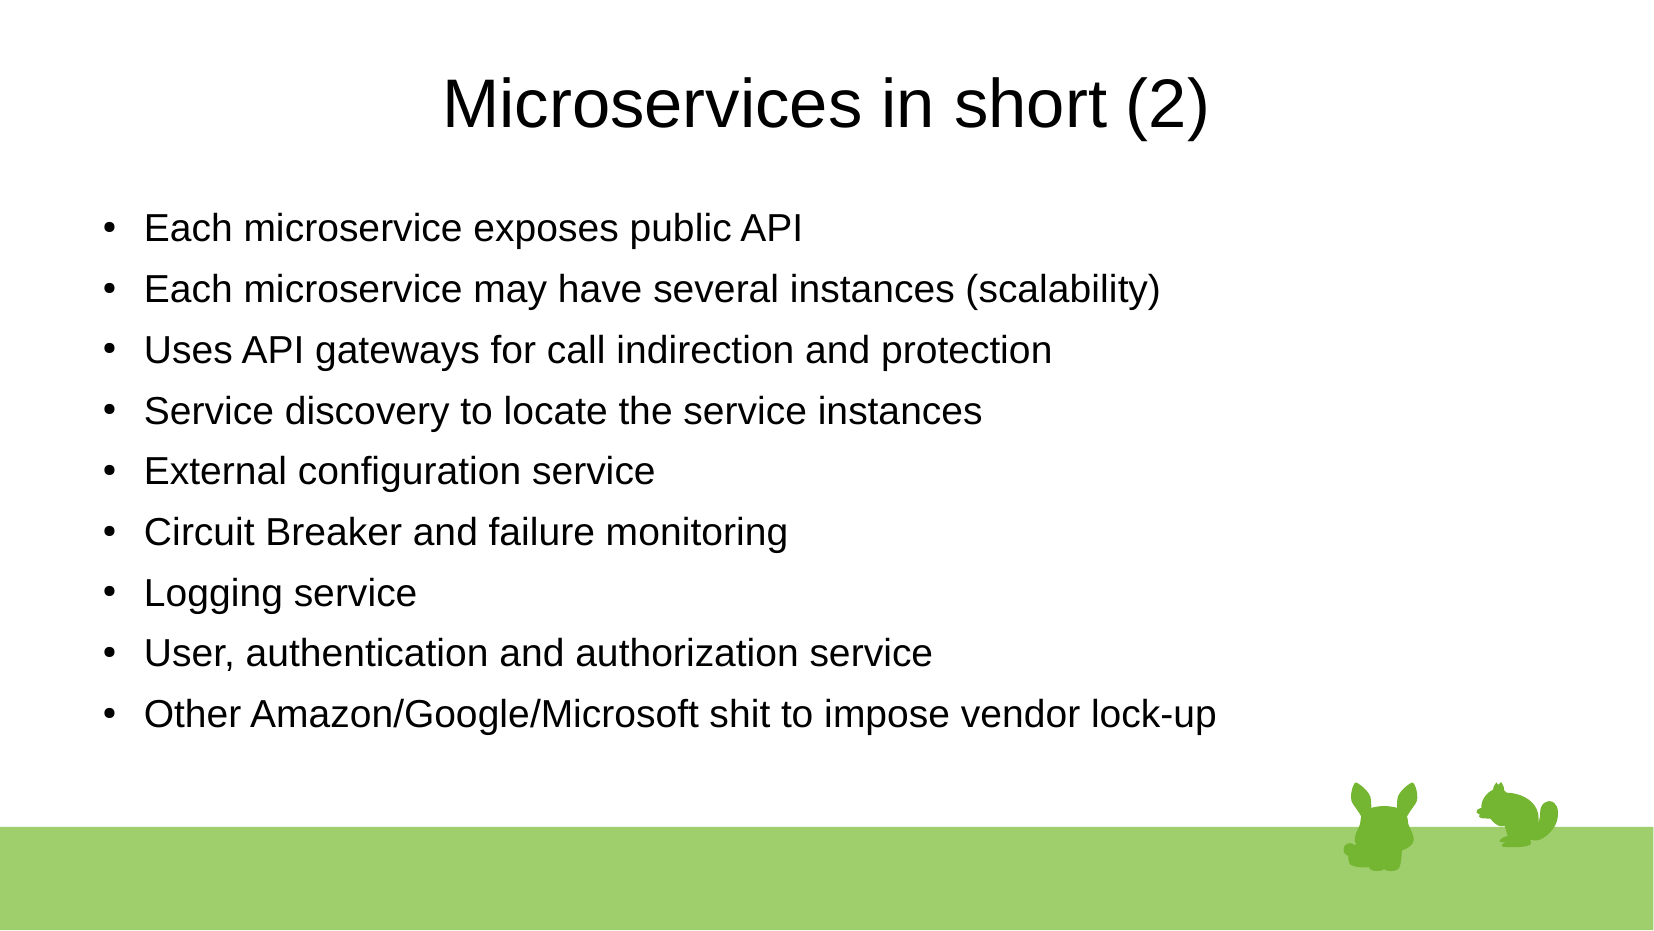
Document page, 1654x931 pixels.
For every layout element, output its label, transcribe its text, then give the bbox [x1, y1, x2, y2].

title Microservices in short (2) [88, 29, 1565, 178]
list Each microservice exposes public API Each microservice may have several instances (scalability) Uses API gateways for call indirection and protection Service discovery to locate the service instances External configuration service Circuit Breaker and failure monitoring Logging service User, authentication and authorization service Other Amazon/Google/Microsoft shit to impose vendor lock-up [88, 206, 1565, 739]
